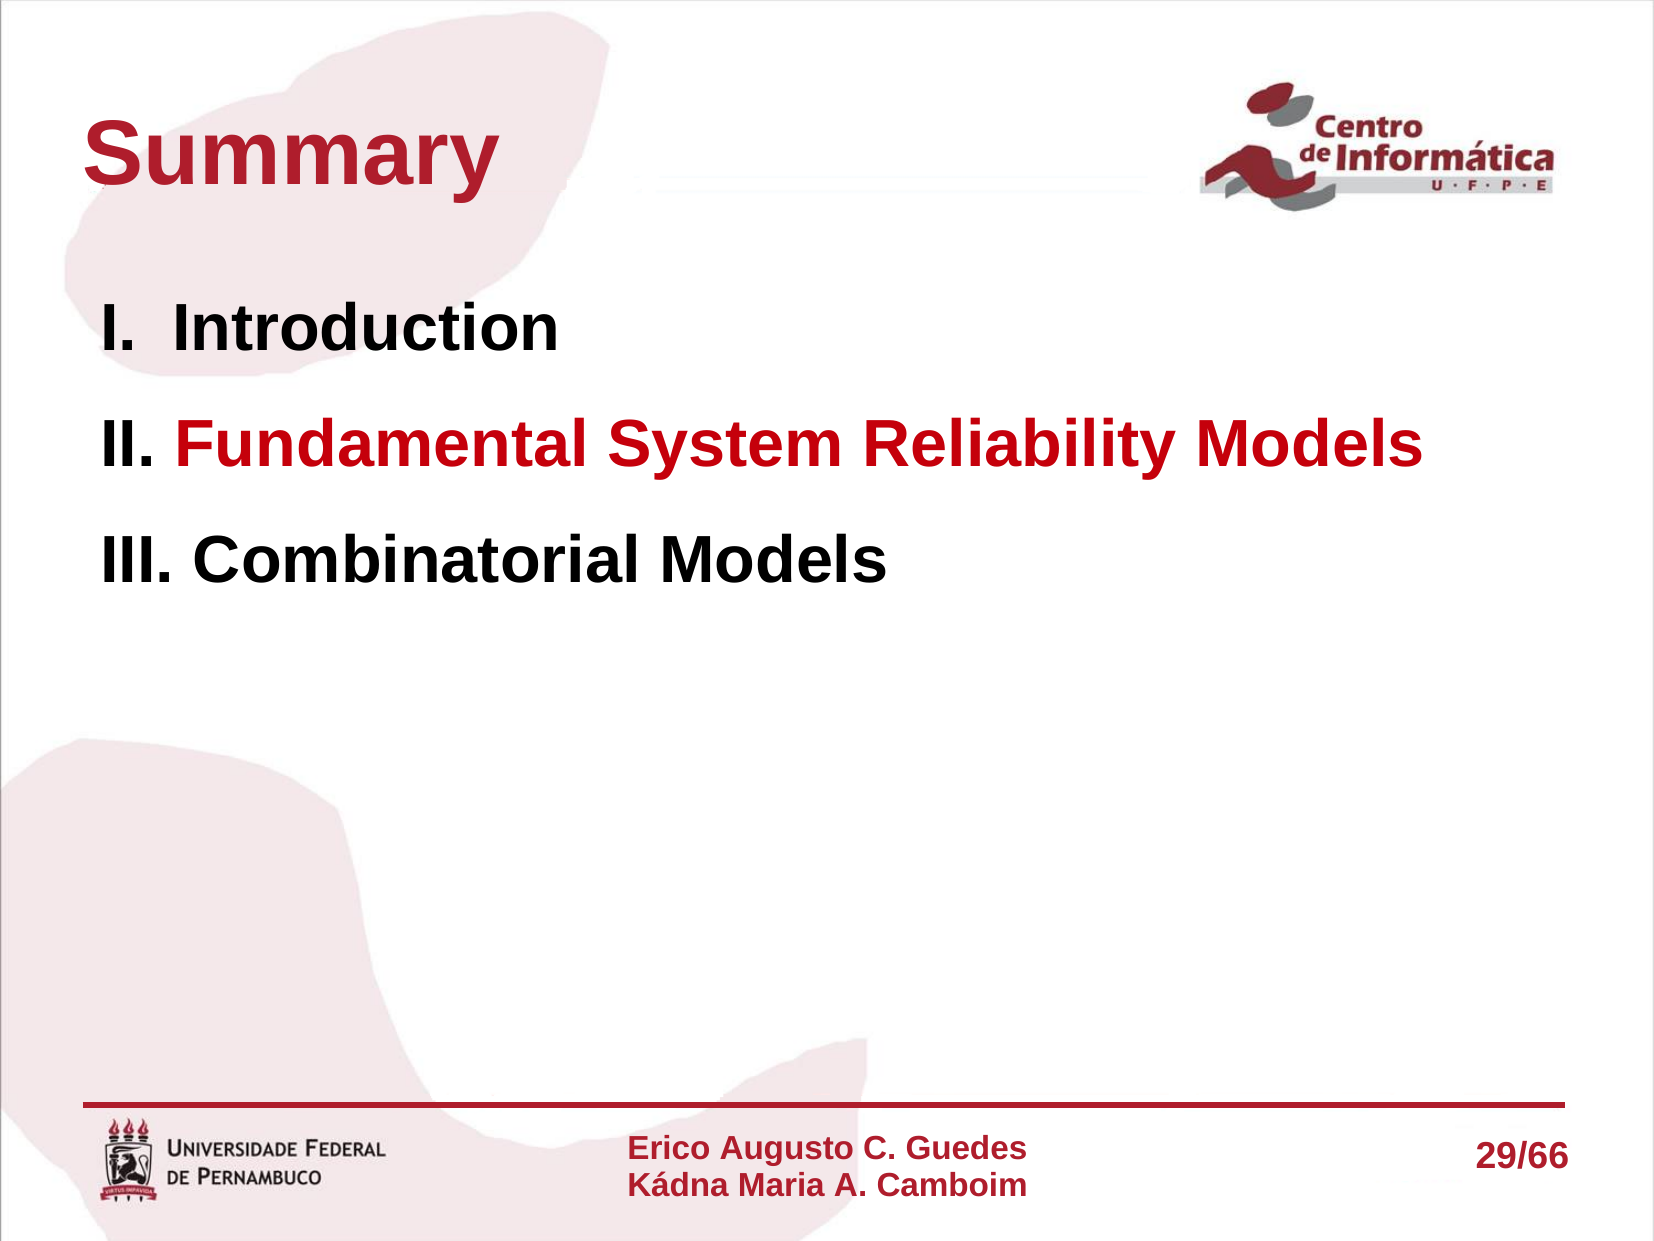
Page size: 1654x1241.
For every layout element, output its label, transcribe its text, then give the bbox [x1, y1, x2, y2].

picture [0, 0, 1654, 1241]
title Summary [82, 49, 1571, 257]
list Introduction Fundamental System Reliability Models Combinatorial Models [82, 290, 1571, 1109]
